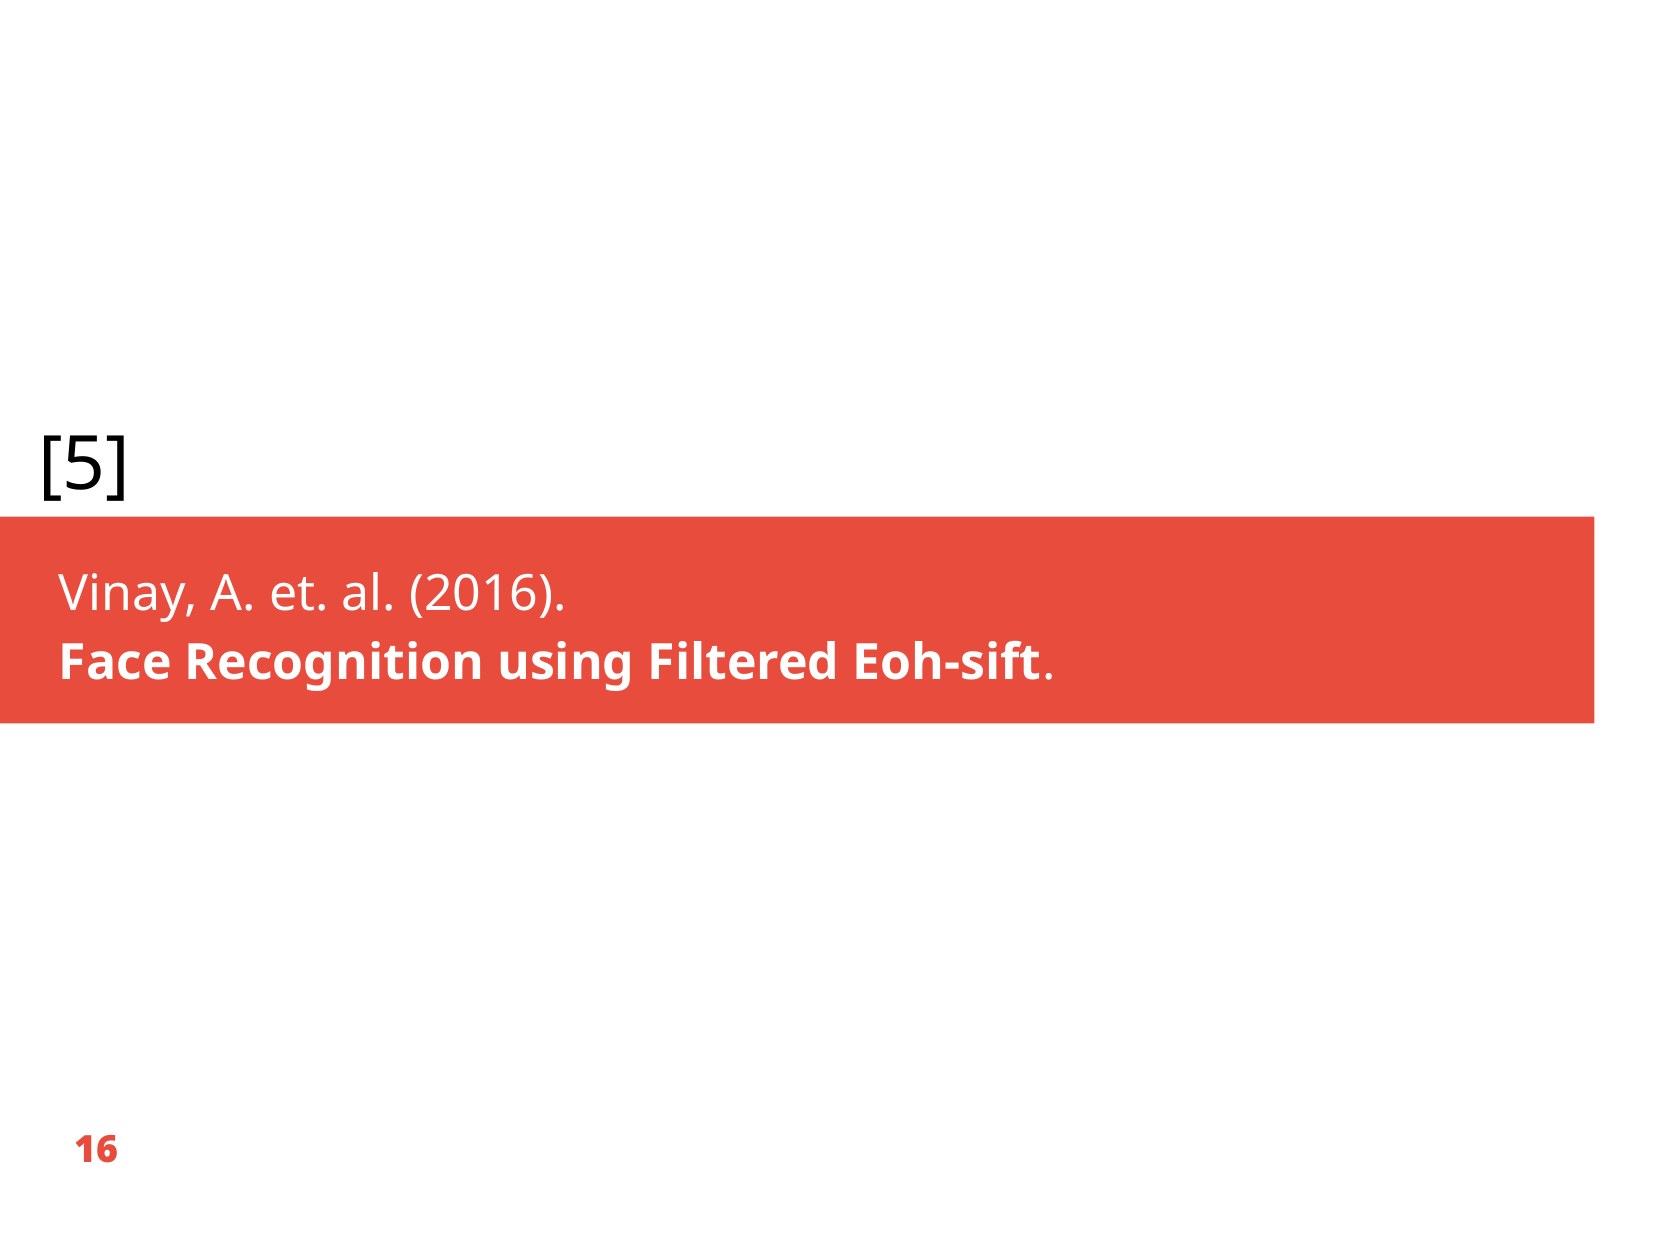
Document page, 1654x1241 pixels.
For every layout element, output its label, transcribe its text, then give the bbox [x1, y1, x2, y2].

text_box [5] [23, 401, 390, 504]
title Vinay, A. et. al. (2016). Face Recognition using Filtered Eoh-sift. [59, 546, 1595, 694]
